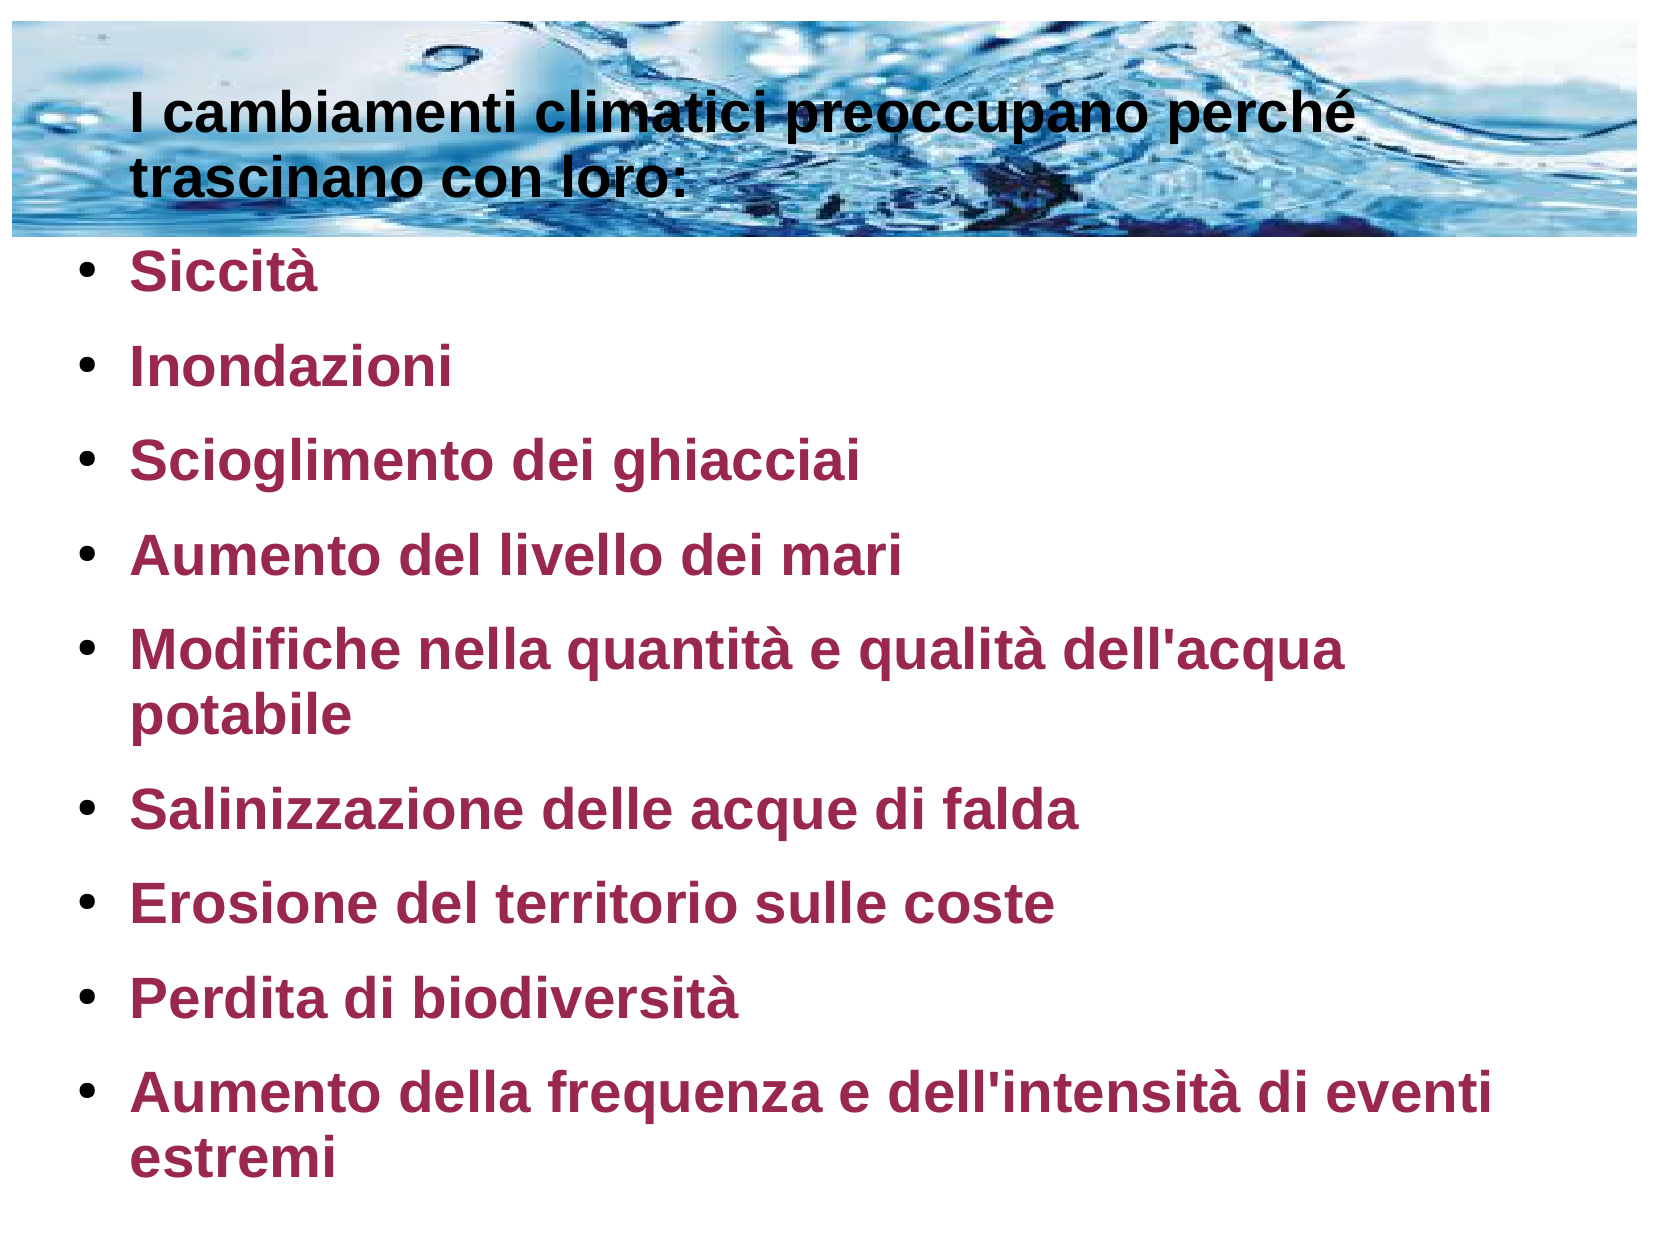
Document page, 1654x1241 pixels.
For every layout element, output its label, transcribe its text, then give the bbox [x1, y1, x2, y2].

picture [12, 21, 1637, 237]
list I cambiamenti climatici preoccupano perché trascinano con loro: Siccità Inondazioni Scioglimento dei ghiacciai Aumento del livello dei mari Modifiche nella quantità e qualità dell'acqua potabile Salinizzazione delle acque di falda Erosione del territorio sulle coste Perdita di biodiversità Aumento della frequenza e dell'intensità di eventi estremi [59, 79, 1548, 1210]
